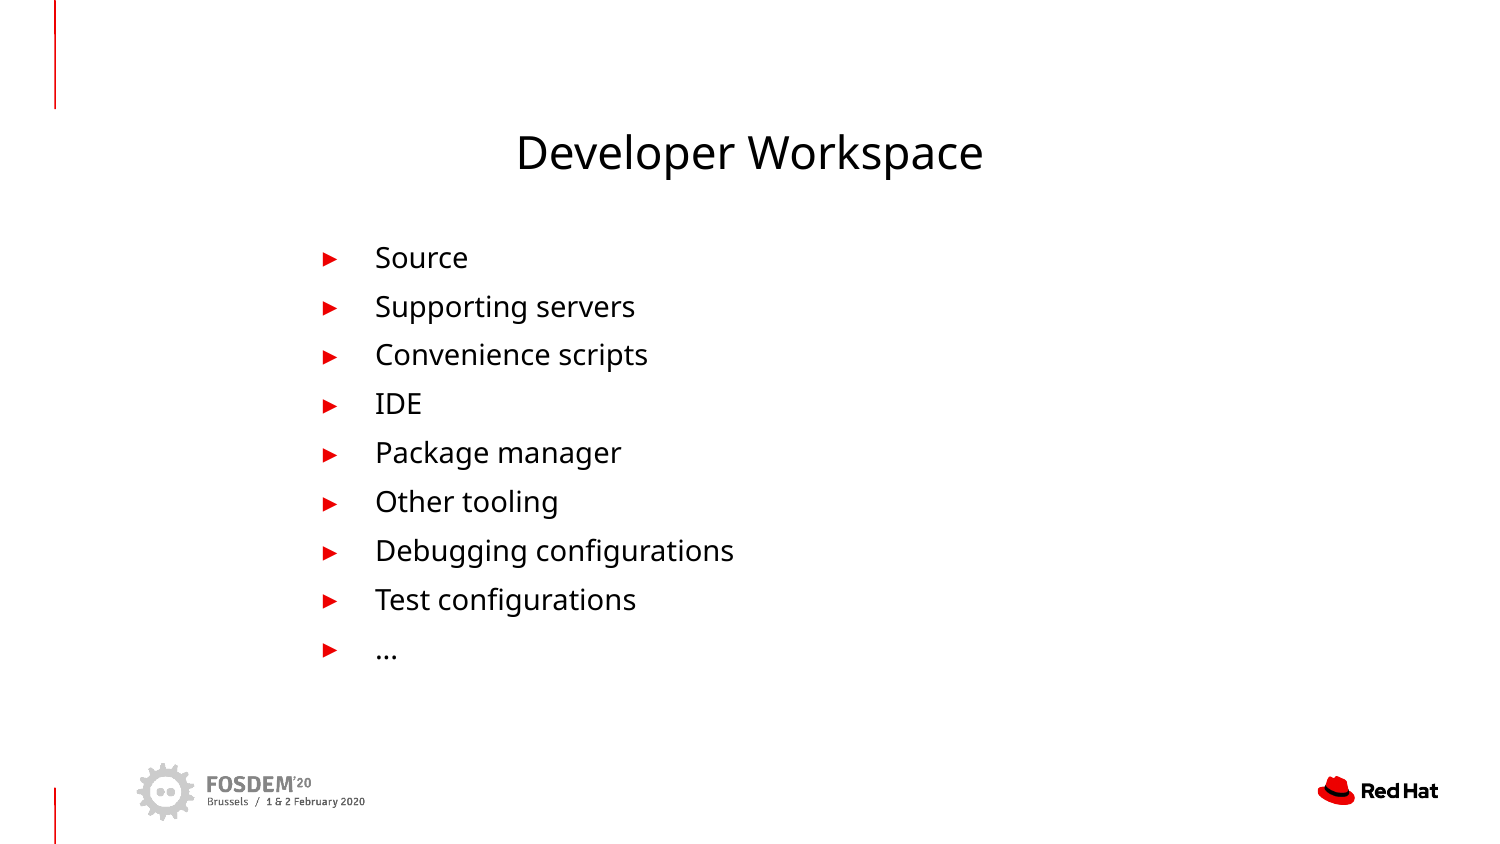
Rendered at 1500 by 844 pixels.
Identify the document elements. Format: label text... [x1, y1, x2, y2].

picture [1317, 776, 1438, 805]
picture [124, 758, 371, 825]
list Source Supporting servers Convenience scripts IDE Package manager Other tooling Debugging configurations Test configurations ... [300, 225, 1200, 732]
title Developer Workspace [108, 107, 1392, 176]
